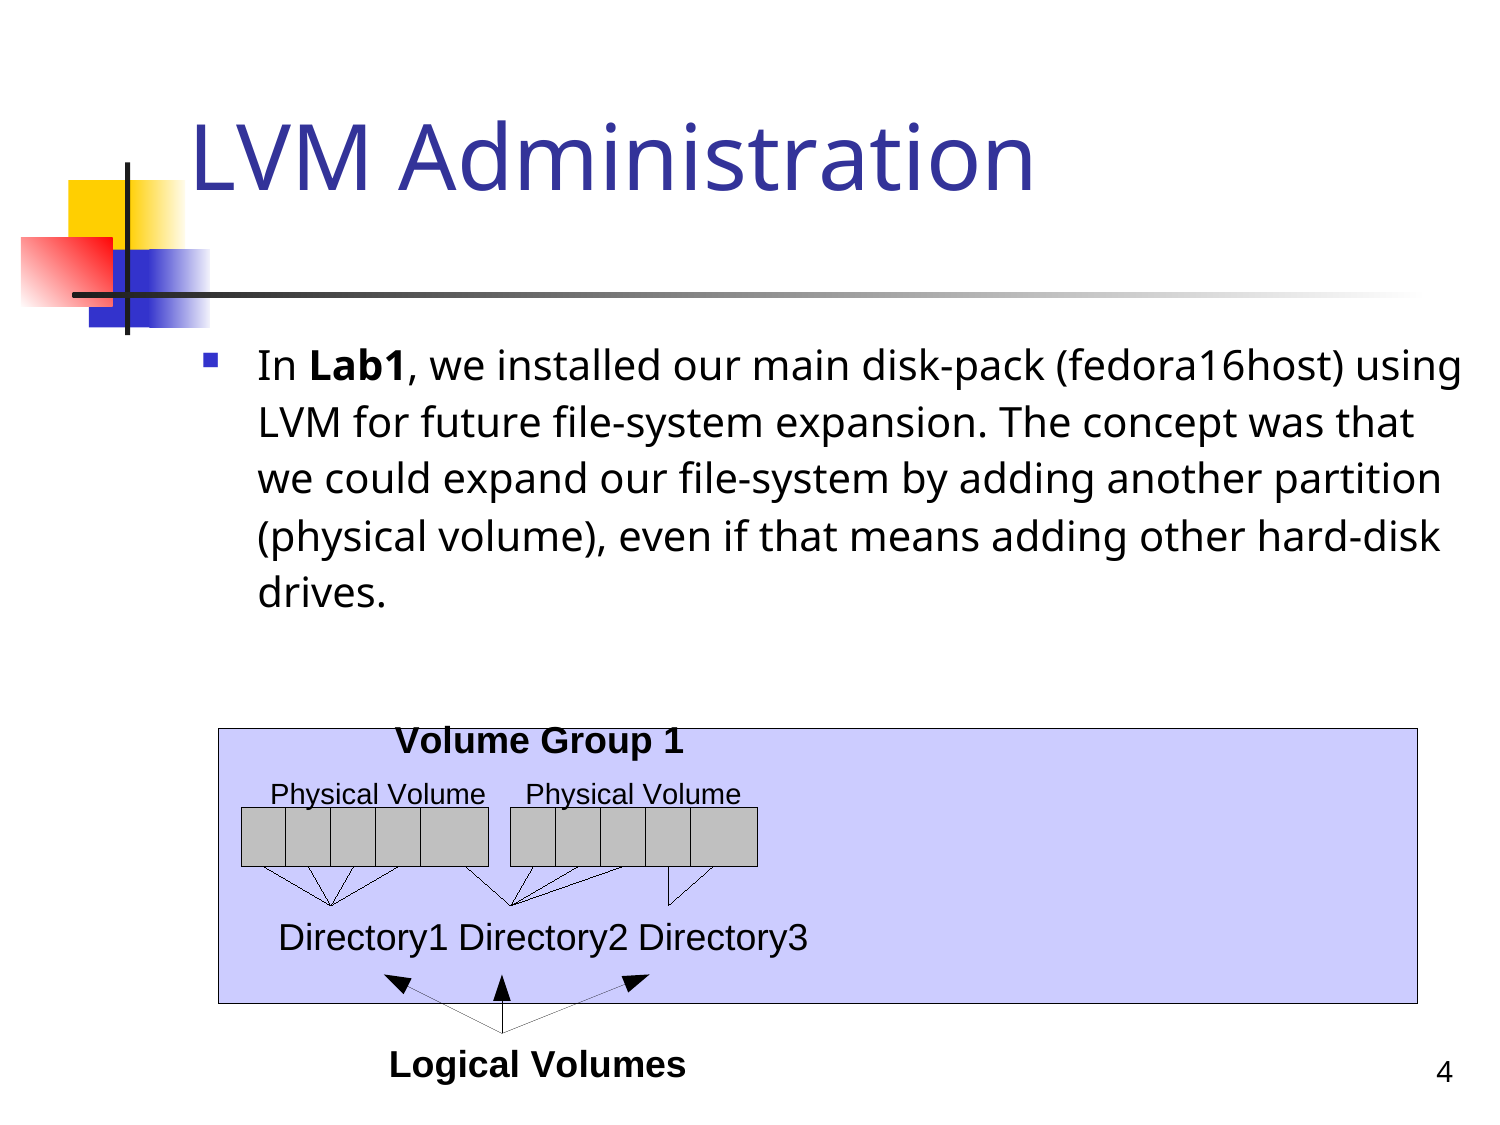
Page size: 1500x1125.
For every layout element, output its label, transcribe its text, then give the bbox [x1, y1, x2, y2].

text_box Directory1 [263, 905, 443, 966]
list In Lab1, we installed our main disk-pack (fedora16host) using LVM for future file-system expansion. The concept was that we could expand our file-system by adding another partition (physical volume), even if that means adding other hard-disk drives. [201, 335, 1477, 1063]
text_box Directory3 [623, 905, 824, 966]
title LVM Administration [188, 42, 1468, 268]
text_box Volume Group 1 [379, 708, 700, 769]
text_box Physical Volume [255, 767, 502, 818]
text_box [218, 728, 1418, 1004]
text_box Physical Volume [510, 767, 757, 818]
text_box Logical Volumes [373, 1032, 702, 1093]
text_box Directory2 [443, 905, 623, 966]
